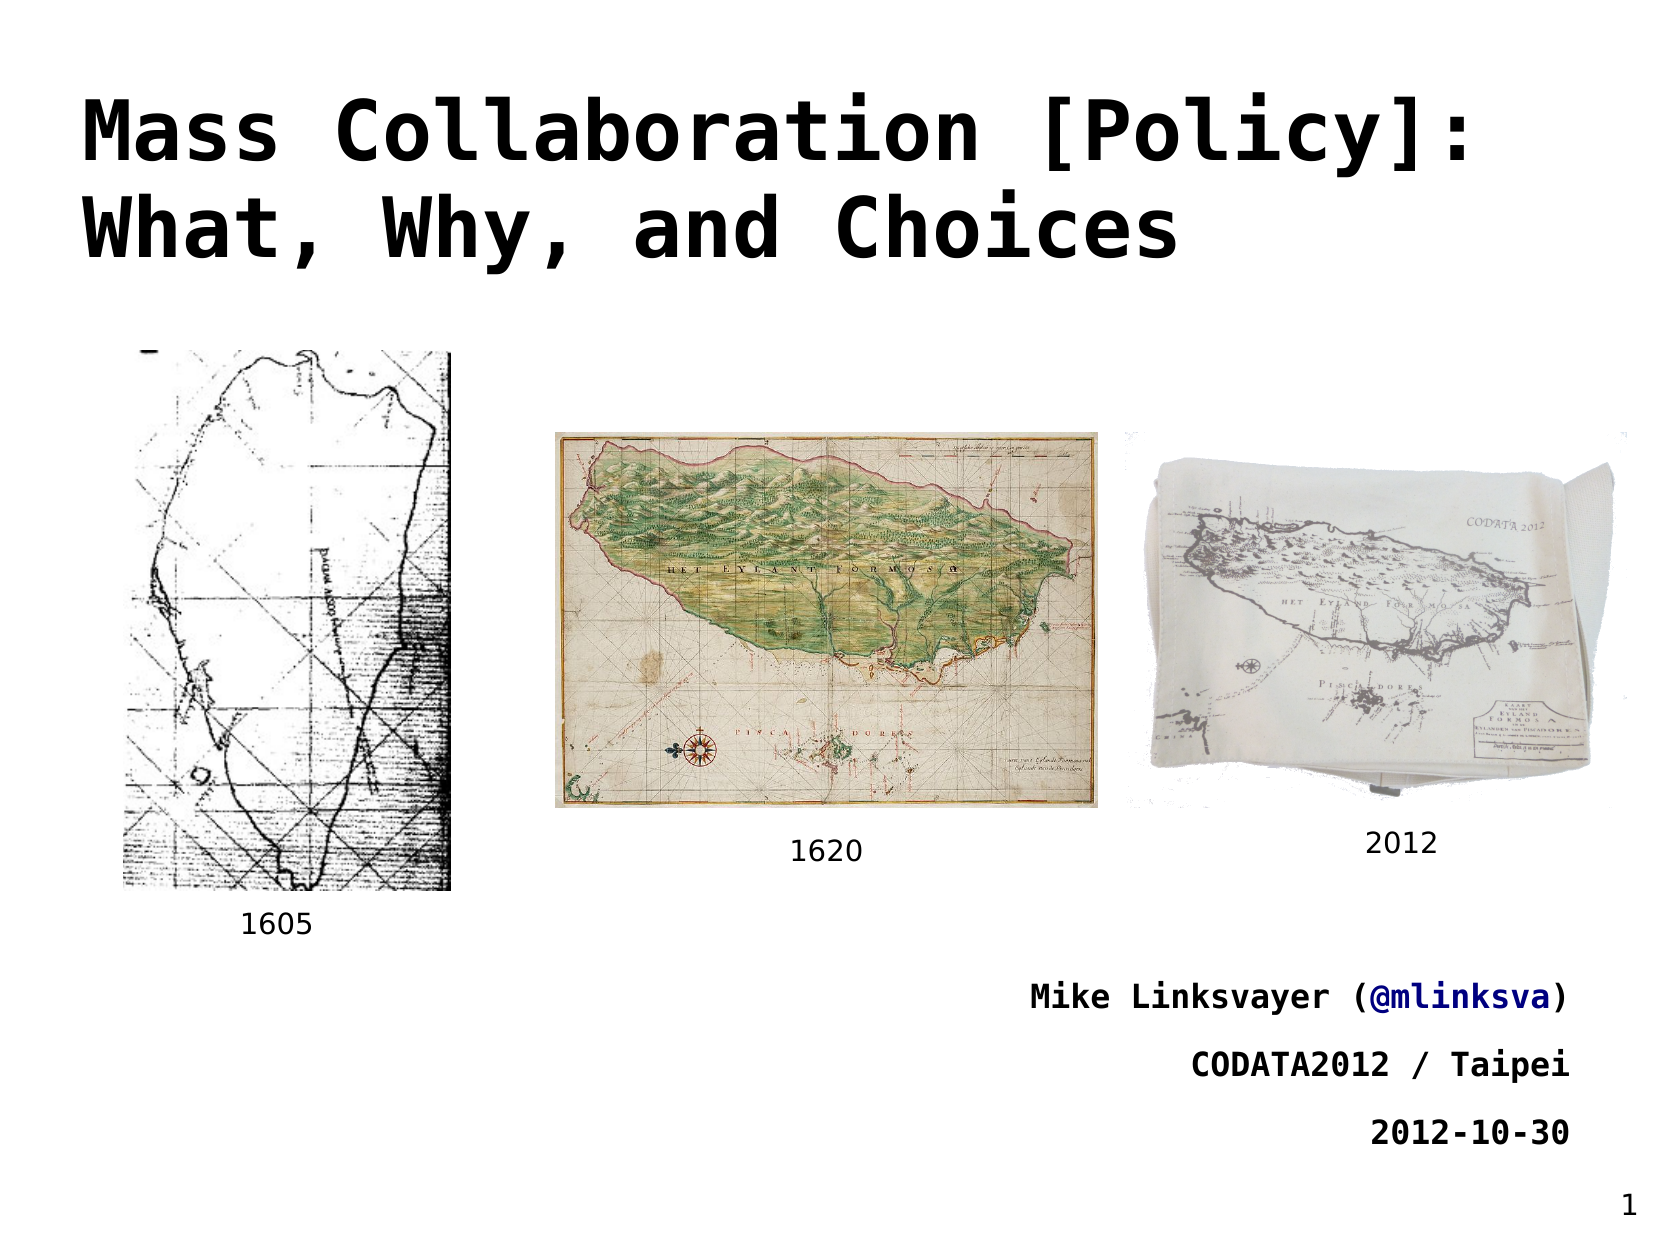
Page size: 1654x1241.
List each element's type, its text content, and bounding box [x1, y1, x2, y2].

text_box 2012 [1350, 819, 1454, 869]
picture [123, 350, 451, 891]
picture [555, 432, 1098, 808]
picture [1125, 432, 1627, 808]
text_box 1605 [225, 900, 329, 950]
list Mass Collaboration [Policy]: What, Why, and Choices Mike Linksvayer (@mlinksva) CODATA2012 / Taipei 2012-10-30 [82, 82, 1571, 1153]
text_box 1620 [774, 827, 879, 877]
